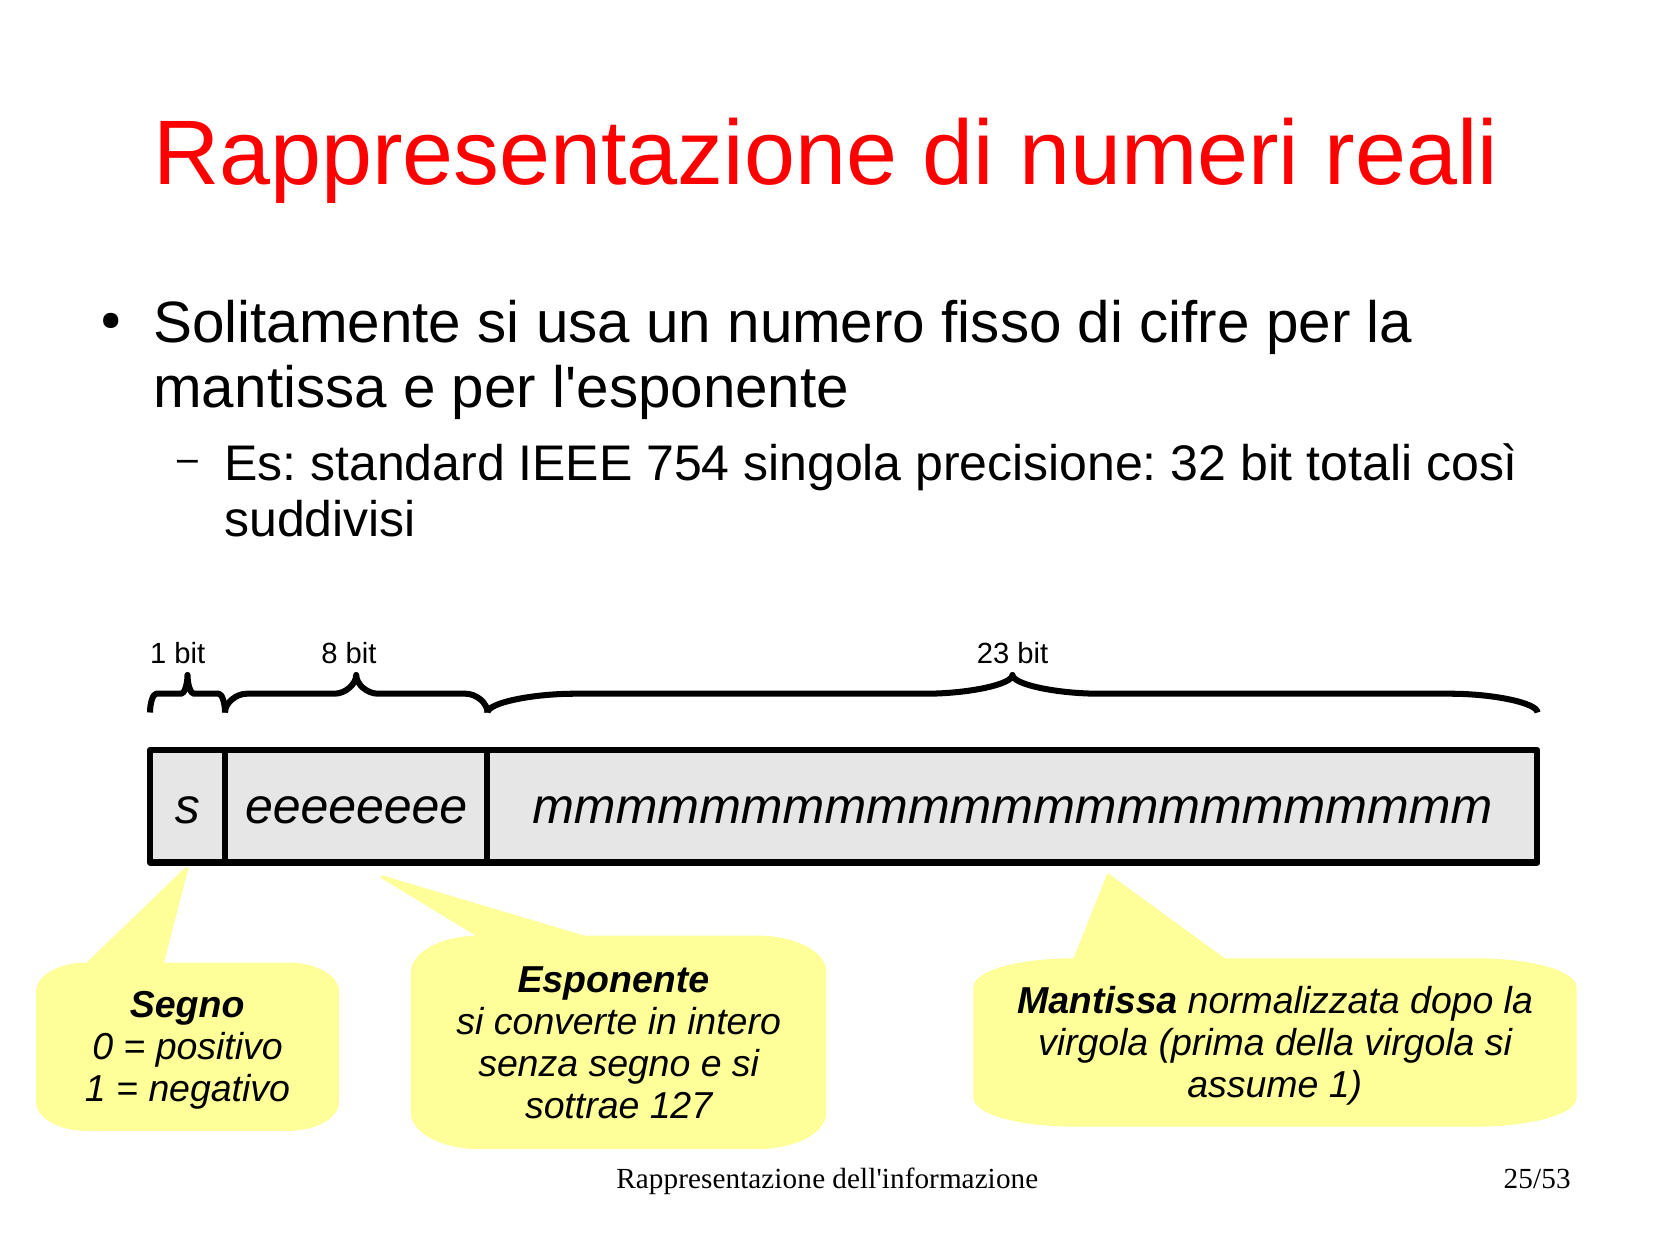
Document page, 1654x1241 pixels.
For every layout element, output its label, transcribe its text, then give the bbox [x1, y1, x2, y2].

text_box Mantissa normalizzata dopo la virgola (prima della virgola si assume 1) [974, 875, 1576, 1126]
text_box s [149, 750, 224, 863]
text_box 1 bit [150, 637, 226, 671]
text_box Segno 0 = positivo 1 = negativo [37, 868, 338, 1130]
text_box Esponente si converte in intero senza segno e si sottrae 127 [382, 876, 825, 1148]
text_box 23 bit [976, 637, 1052, 671]
text_box mmmmmmmmmmmmmmmmmmmmmmm [487, 750, 1538, 863]
text_box 8 bit [321, 637, 397, 671]
text_box eeeeeeee [224, 750, 487, 863]
title Rappresentazione di numeri reali [82, 49, 1571, 257]
list Solitamente si usa un numero fisso di cifre per la mantissa e per l'esponente Es: standard IEEE 754 singola precisione: 32 bit totali così suddivisi [82, 290, 1571, 1126]
